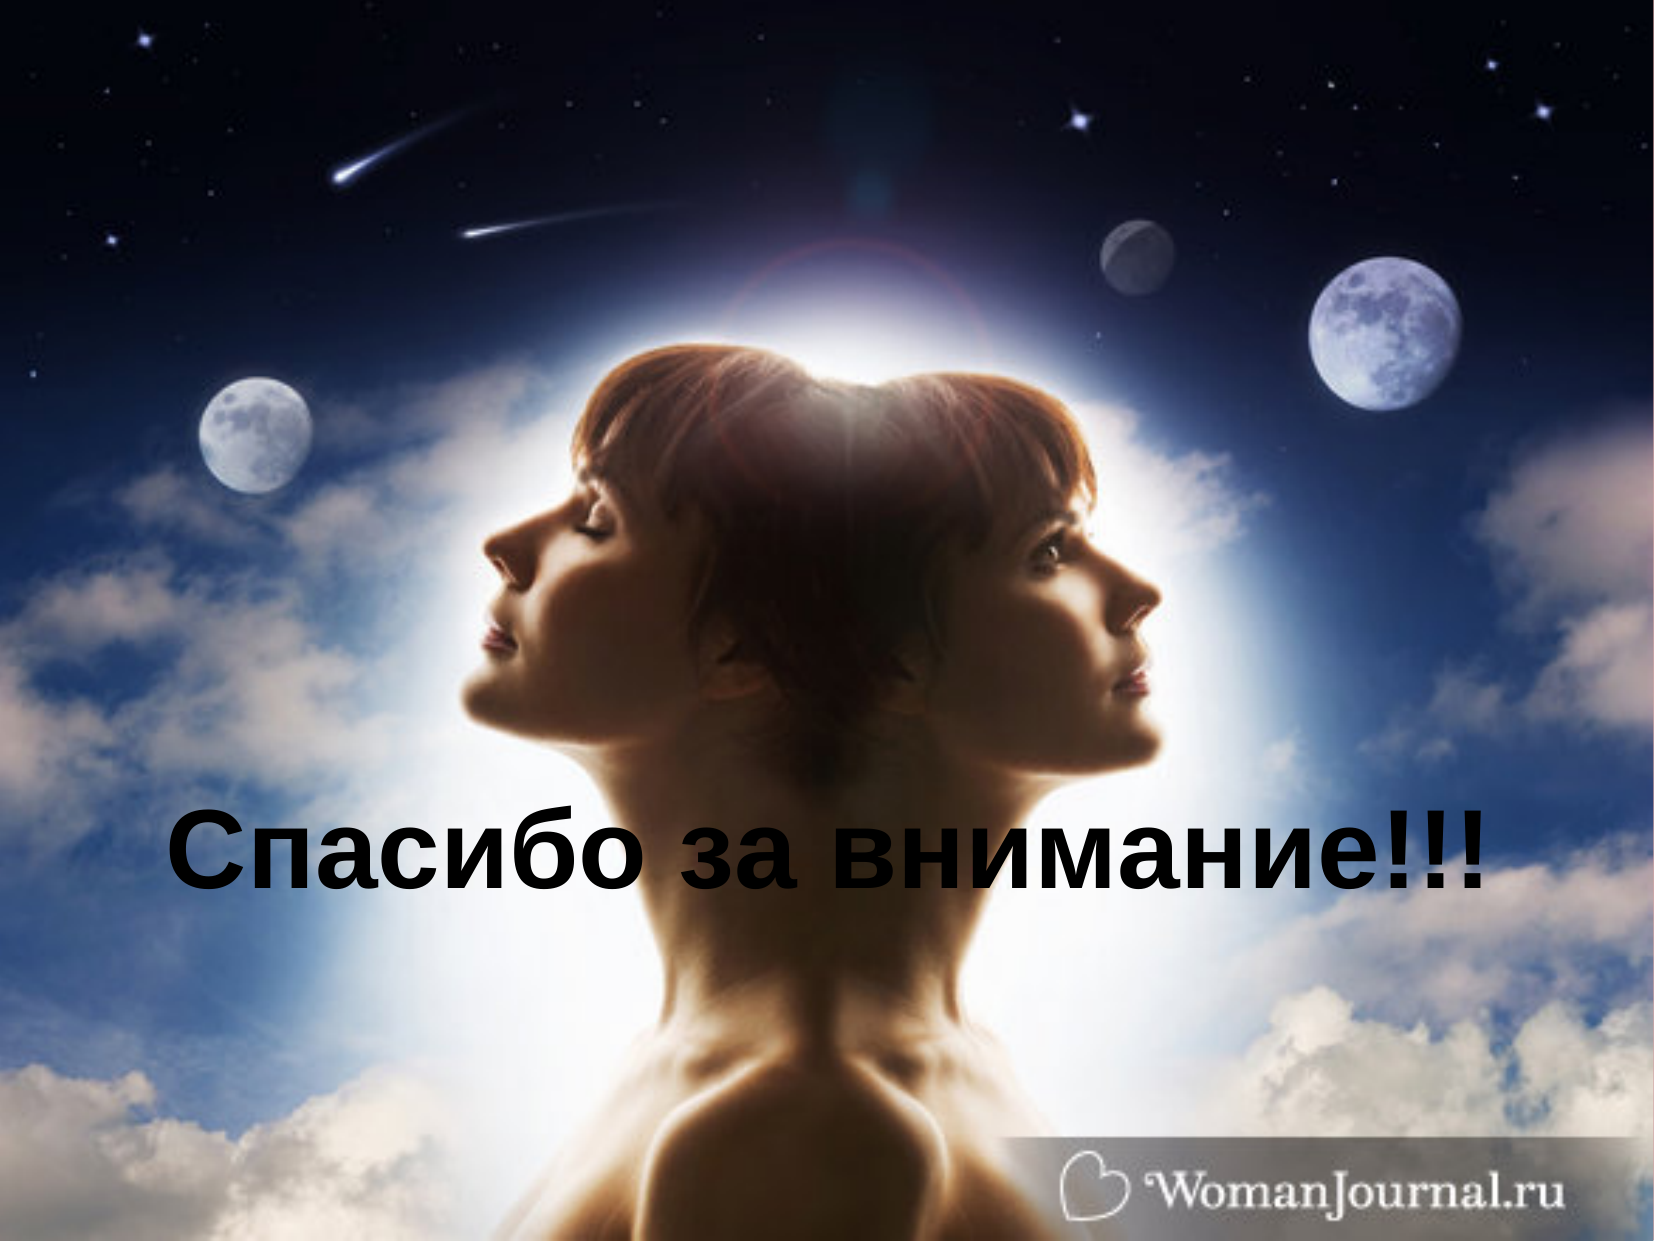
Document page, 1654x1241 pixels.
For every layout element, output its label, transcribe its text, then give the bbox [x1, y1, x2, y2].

picture [0, 0, 1654, 1241]
title Спасибо за внимание!!! [123, 501, 1536, 1197]
